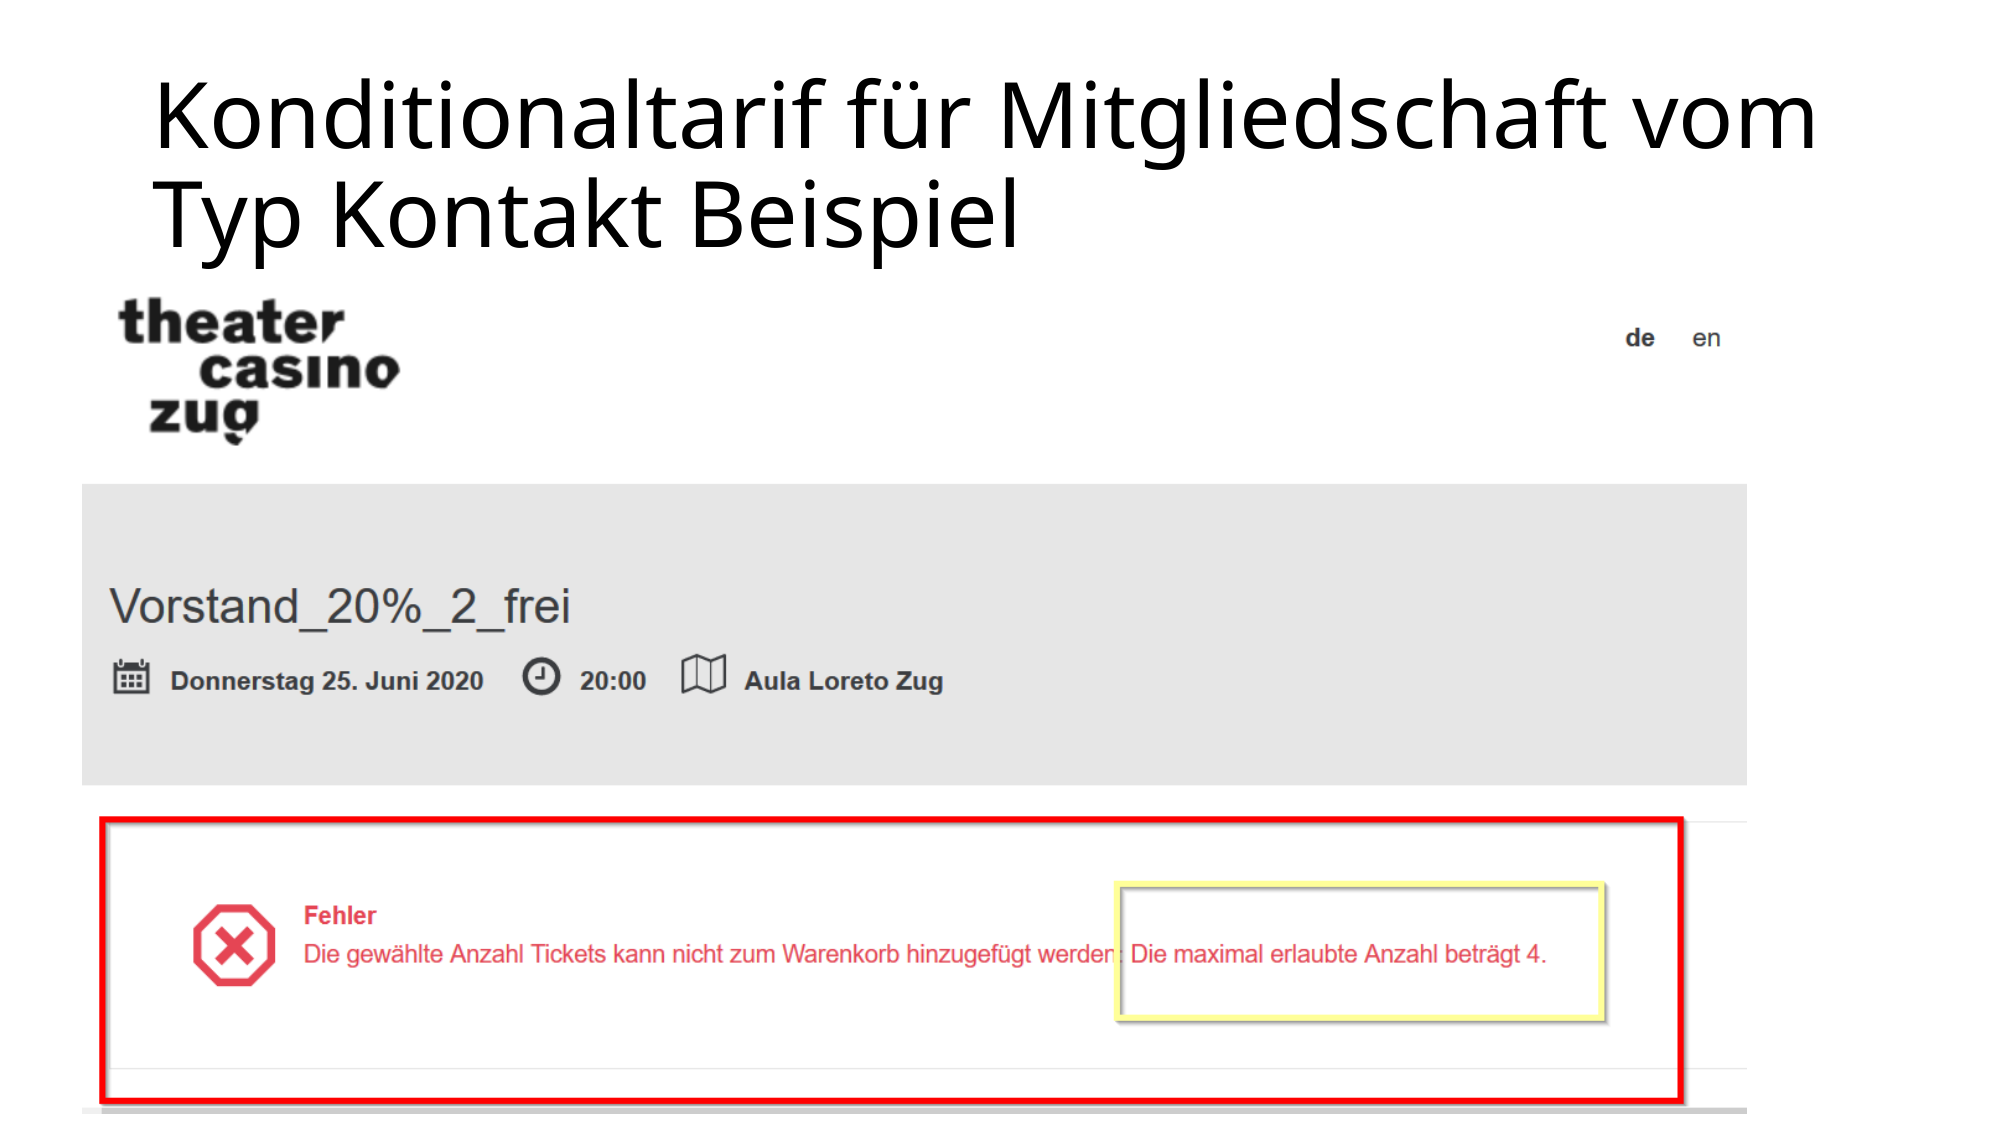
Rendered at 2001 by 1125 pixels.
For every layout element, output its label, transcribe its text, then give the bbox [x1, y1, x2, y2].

picture [82, 277, 1747, 1114]
title Konditionaltarif für Mitgliedschaft vom Typ Kontakt Beispiel [137, 59, 1863, 278]
